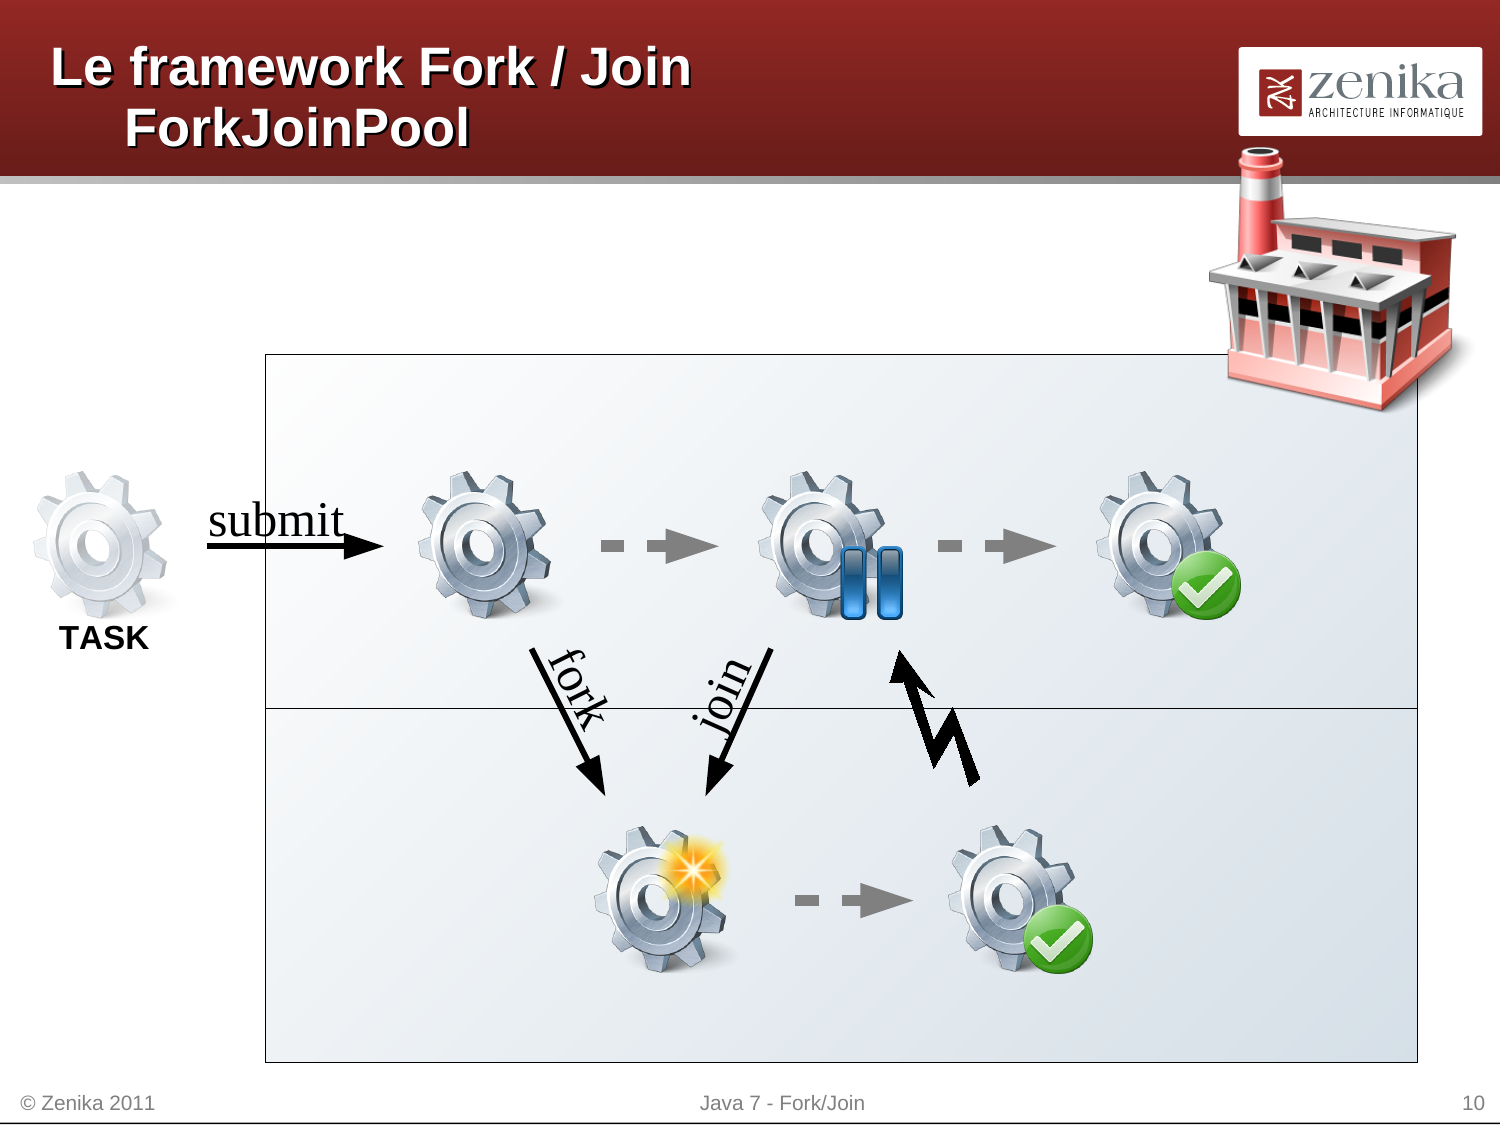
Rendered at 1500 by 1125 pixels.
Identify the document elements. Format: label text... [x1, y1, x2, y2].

picture [754, 471, 903, 620]
picture [29, 471, 180, 622]
picture [1257, 58, 1464, 125]
title Le framework Fork / Join ForkJoinPool [50, 15, 1206, 180]
text_box [711, 700, 730, 708]
text_box [265, 515, 271, 534]
picture [590, 826, 739, 975]
picture [1209, 147, 1477, 415]
text_box [265, 354, 1418, 1063]
picture [944, 825, 1093, 974]
picture [414, 471, 564, 622]
text_box [712, 709, 730, 715]
picture [1092, 471, 1241, 620]
